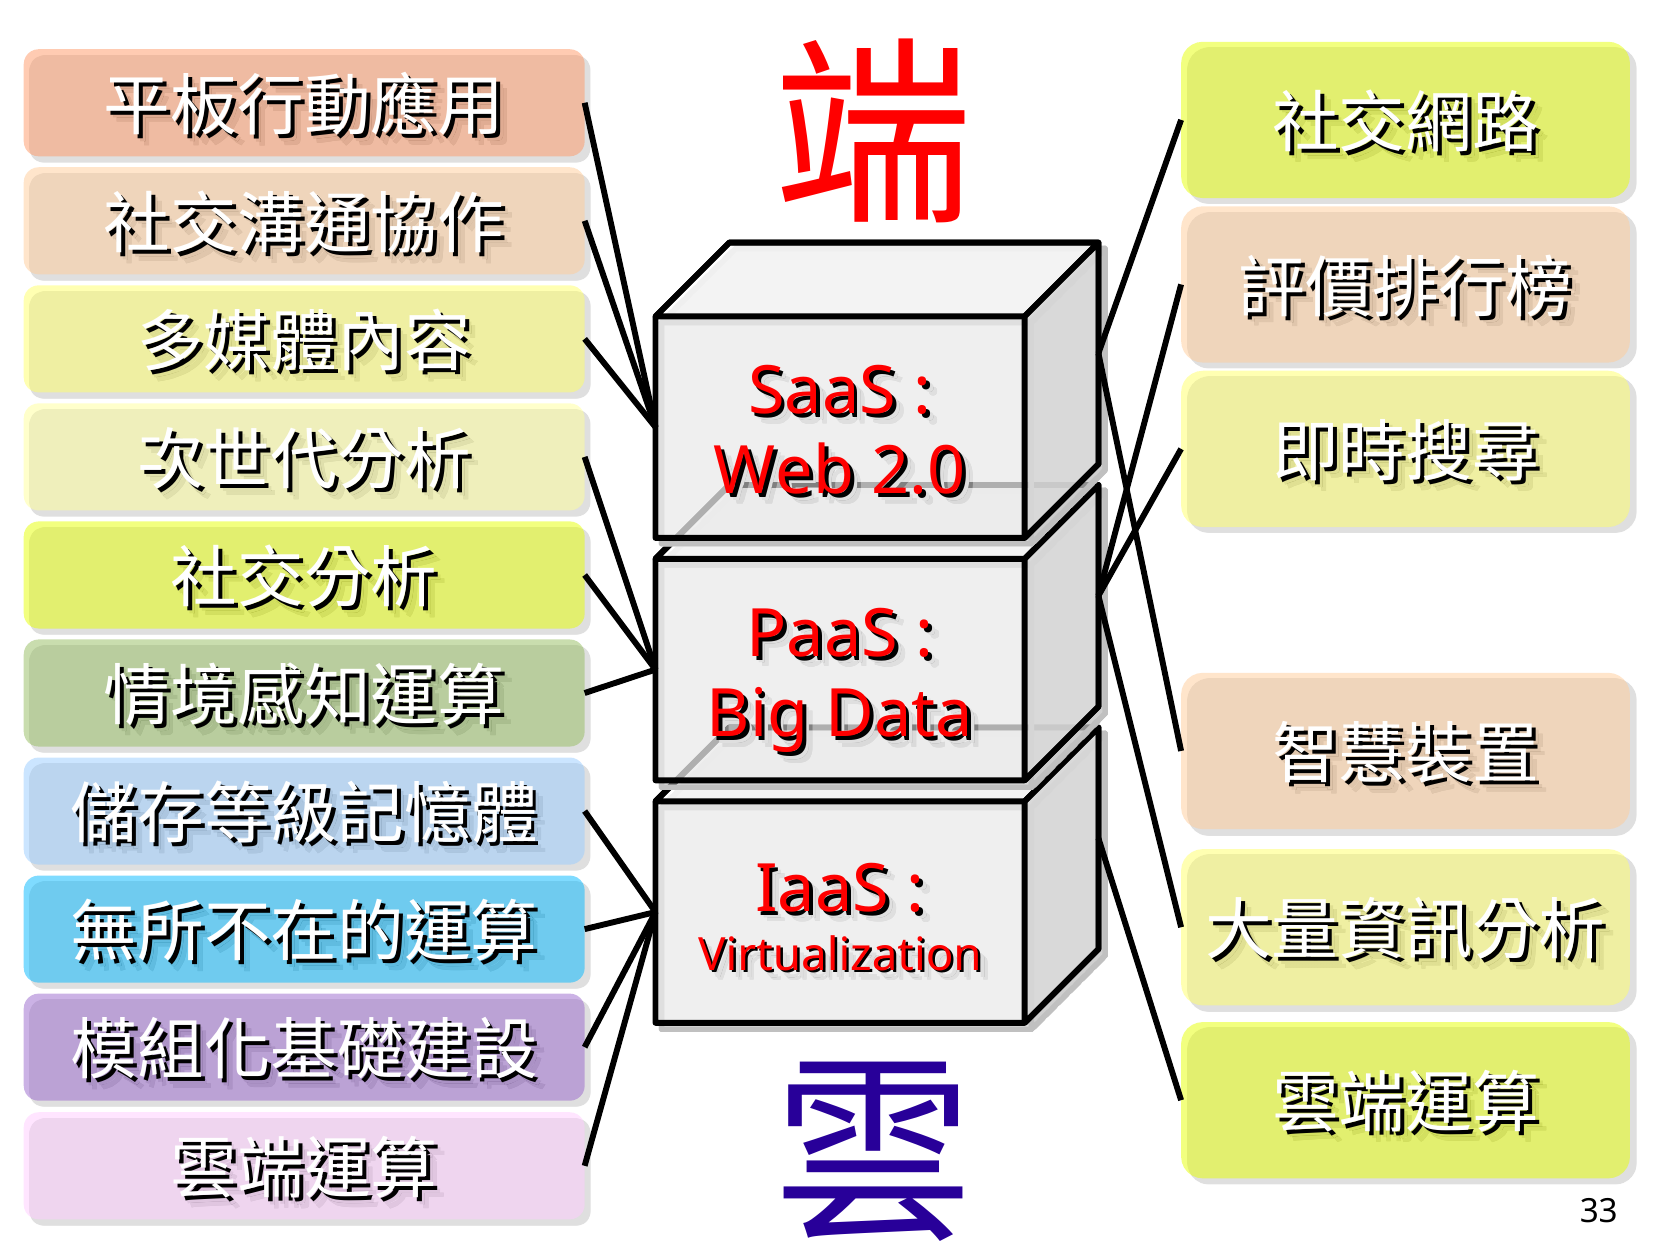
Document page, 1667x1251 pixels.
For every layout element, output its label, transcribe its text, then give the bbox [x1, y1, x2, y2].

text_box 次世代分析 [23, 403, 585, 511]
text_box 社交分析 [23, 521, 585, 629]
text_box 多媒體內容 [23, 285, 585, 393]
text_box 即時搜尋 [1181, 370, 1630, 528]
text_box 評價排行榜 [1181, 206, 1630, 363]
text_box 雲端運算 [1181, 1022, 1630, 1179]
text_box 端 [758, 0, 996, 255]
text_box Google File System To store petabytes of data [655, 727, 1097, 802]
text_box 智慧裝置 [1181, 672, 1630, 830]
text_box 社交網路 [1181, 41, 1630, 199]
text_box 大量資訊分析 [1181, 849, 1630, 1006]
text_box 儲存等級記憶體 [23, 757, 585, 865]
text_box 情境感知運算 [23, 639, 585, 747]
text_box 模組化基礎建設 [23, 993, 585, 1101]
text_box 雲 [758, 1017, 996, 1251]
text_box 採用自由軟體也能打造私有雲端 Hadoop, Sectore/Sphere, Eucalyptus, and more .... [655, 242, 1098, 317]
text_box 無所不在的運算 [23, 875, 585, 983]
text_box IaaS : Virtualization [655, 802, 1024, 1023]
text_box 社交溝通協作 [23, 167, 585, 275]
text_box MapReduce To parallel process data [655, 485, 1097, 559]
text_box 平板行動應用 [23, 49, 585, 157]
text_box 雲端運算 [23, 1112, 585, 1220]
text_box SaaS : Web 2.0 [655, 317, 1024, 538]
text_box PaaS : Big Data [655, 559, 1024, 781]
